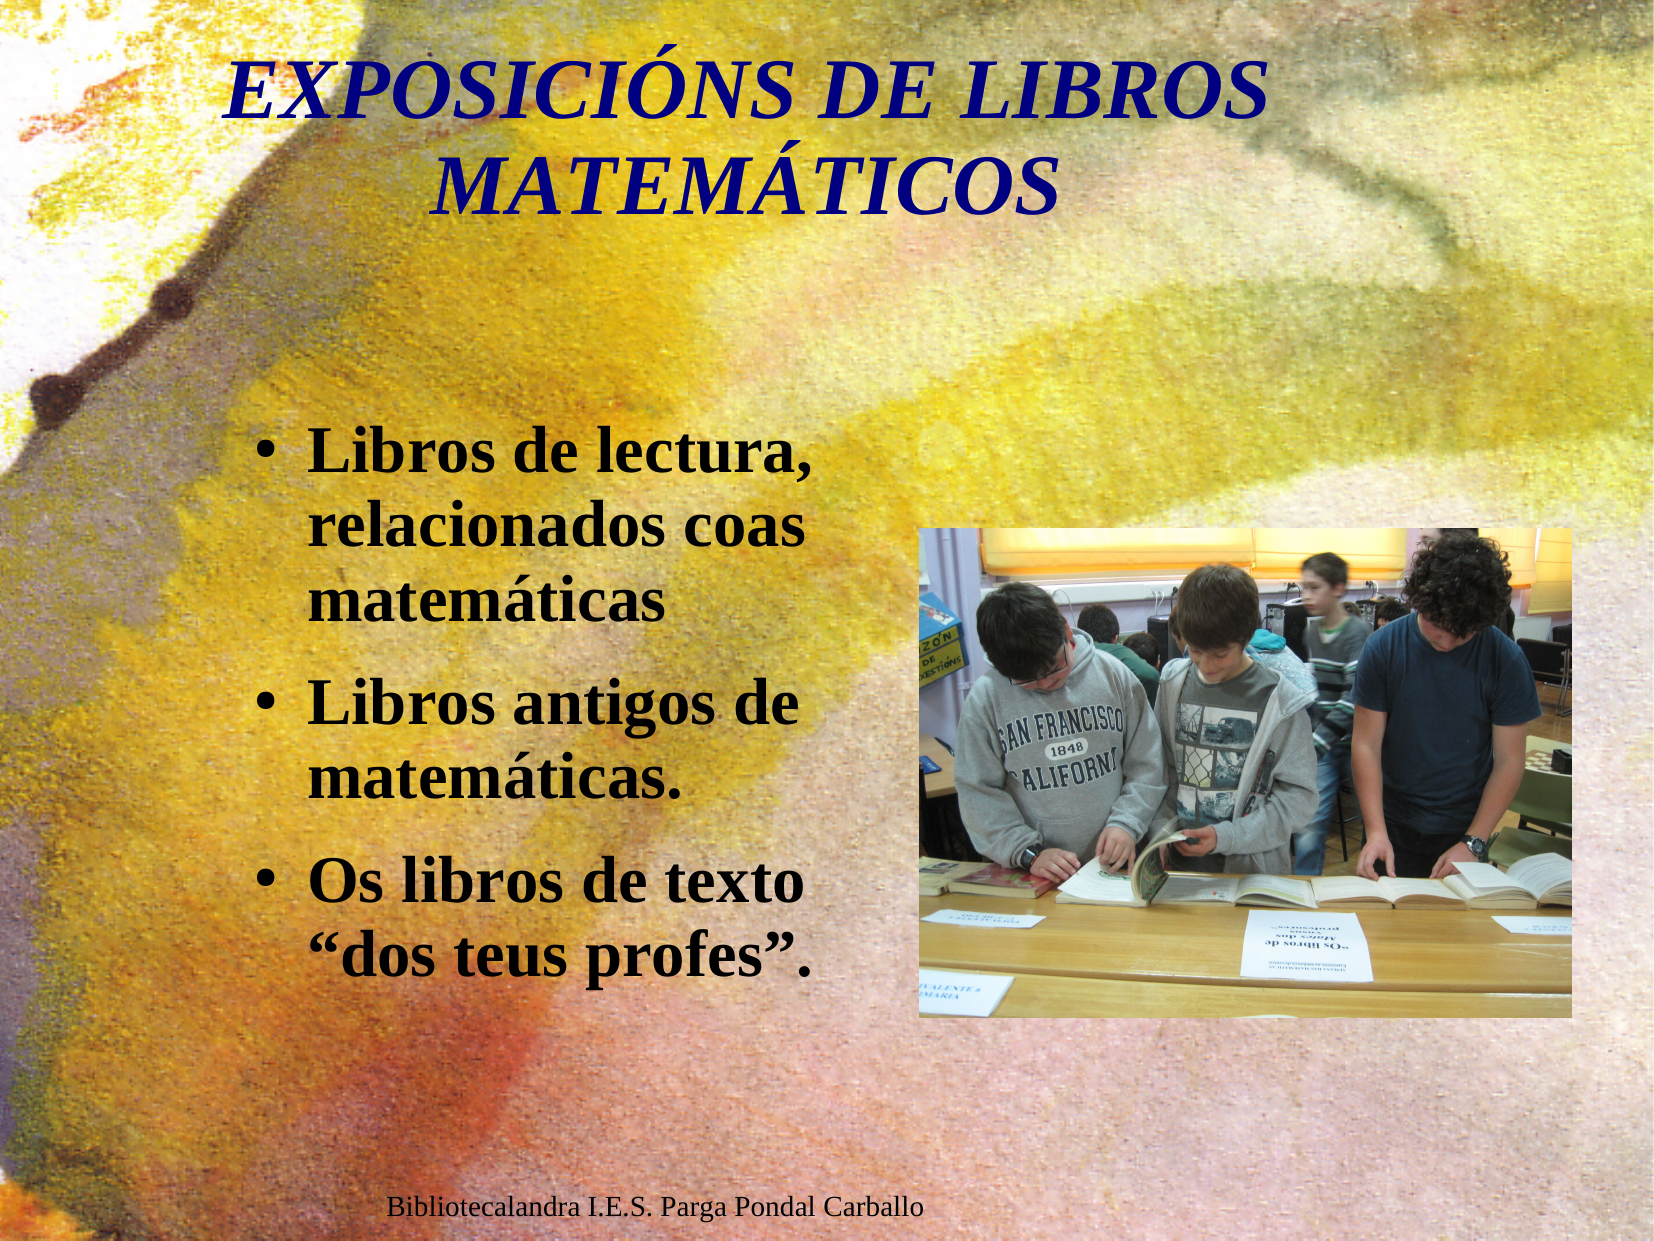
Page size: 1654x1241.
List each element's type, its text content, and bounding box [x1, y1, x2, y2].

list Libros de lectura, relacionados coas matemáticas Libros antigos de matemáticas. Os libros de texto “dos teus profes”. [236, 413, 888, 1133]
picture [0, 0, 1654, 1241]
title EXPOSICIÓNS DE LIBROS MATEMÁTICOS [82, 42, 1412, 234]
